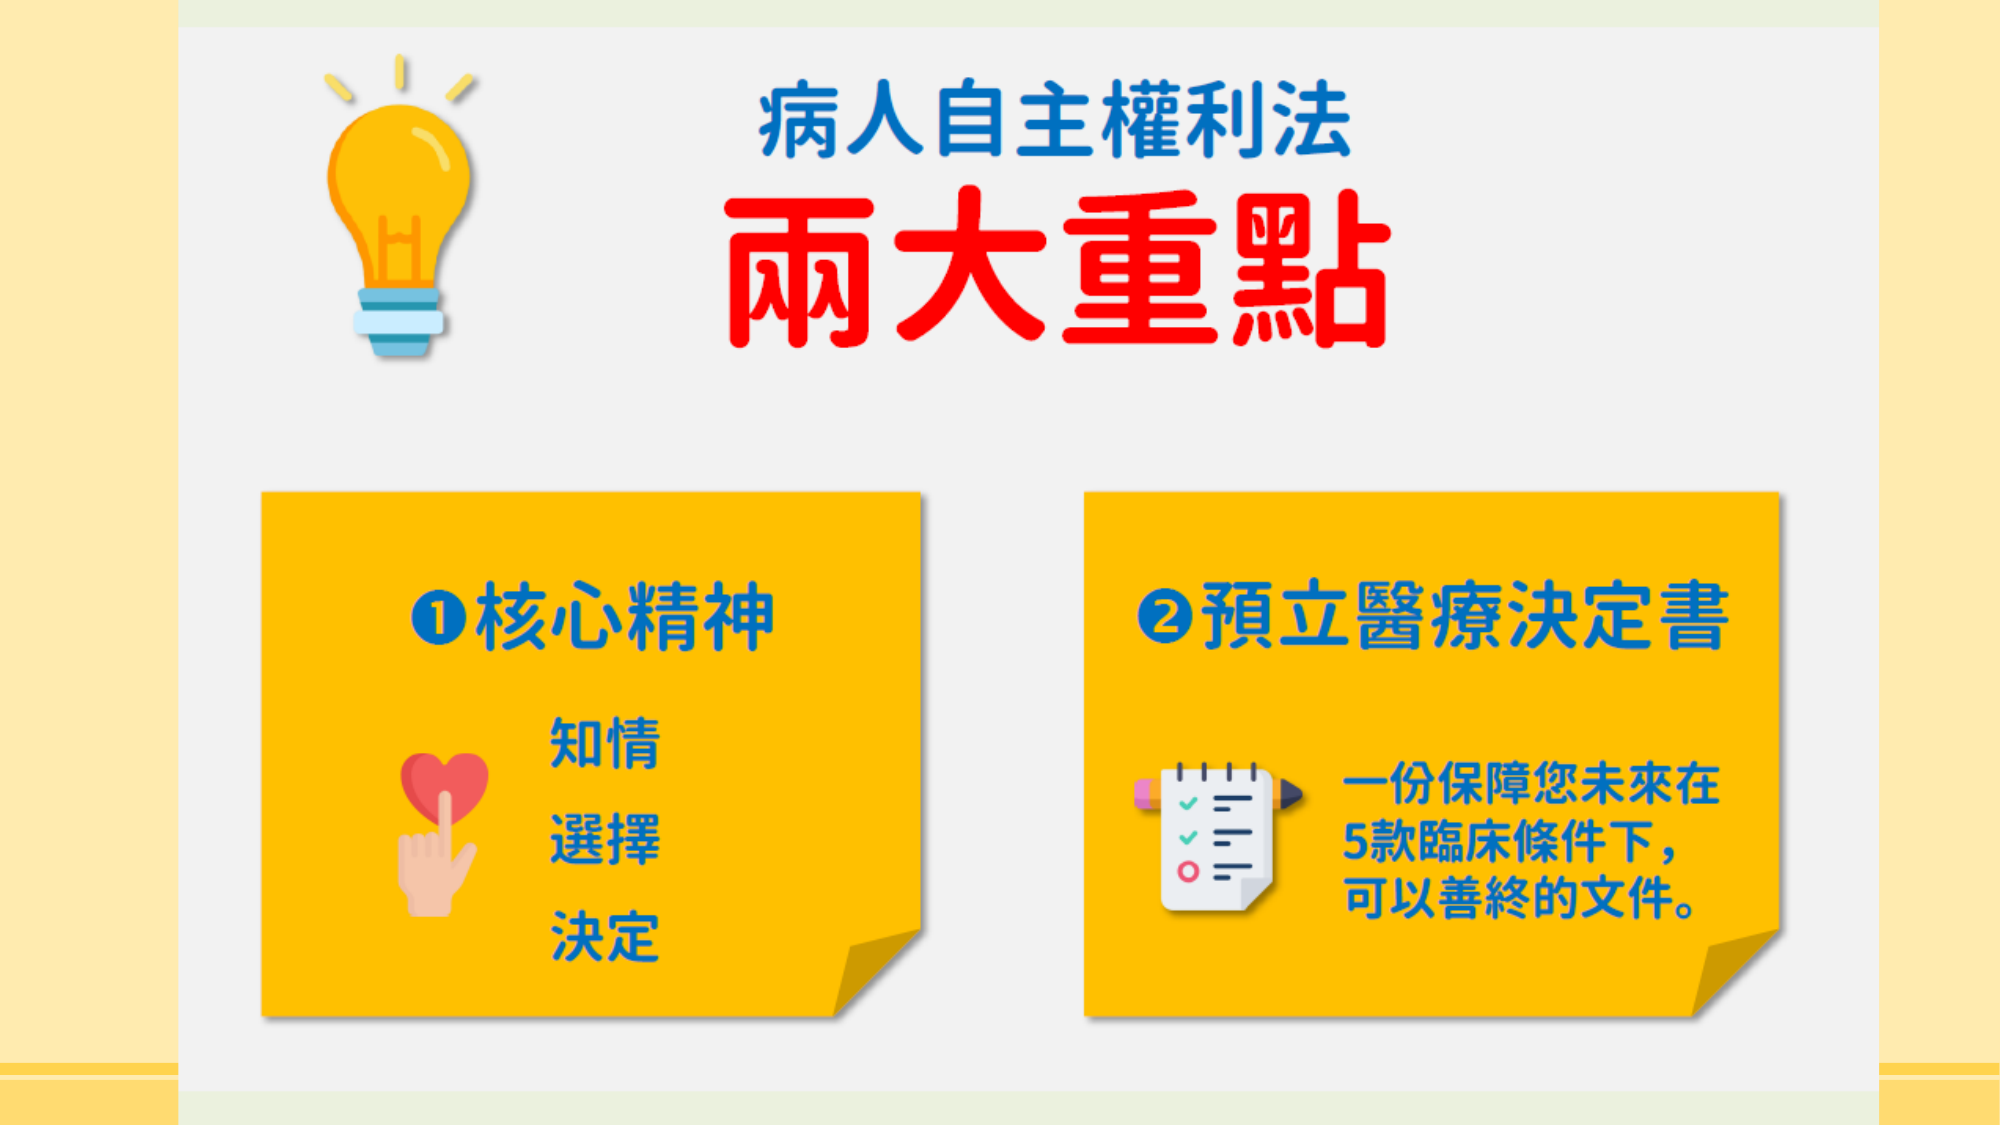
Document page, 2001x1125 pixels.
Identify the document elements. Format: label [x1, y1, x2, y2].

picture [178, 0, 1880, 1125]
